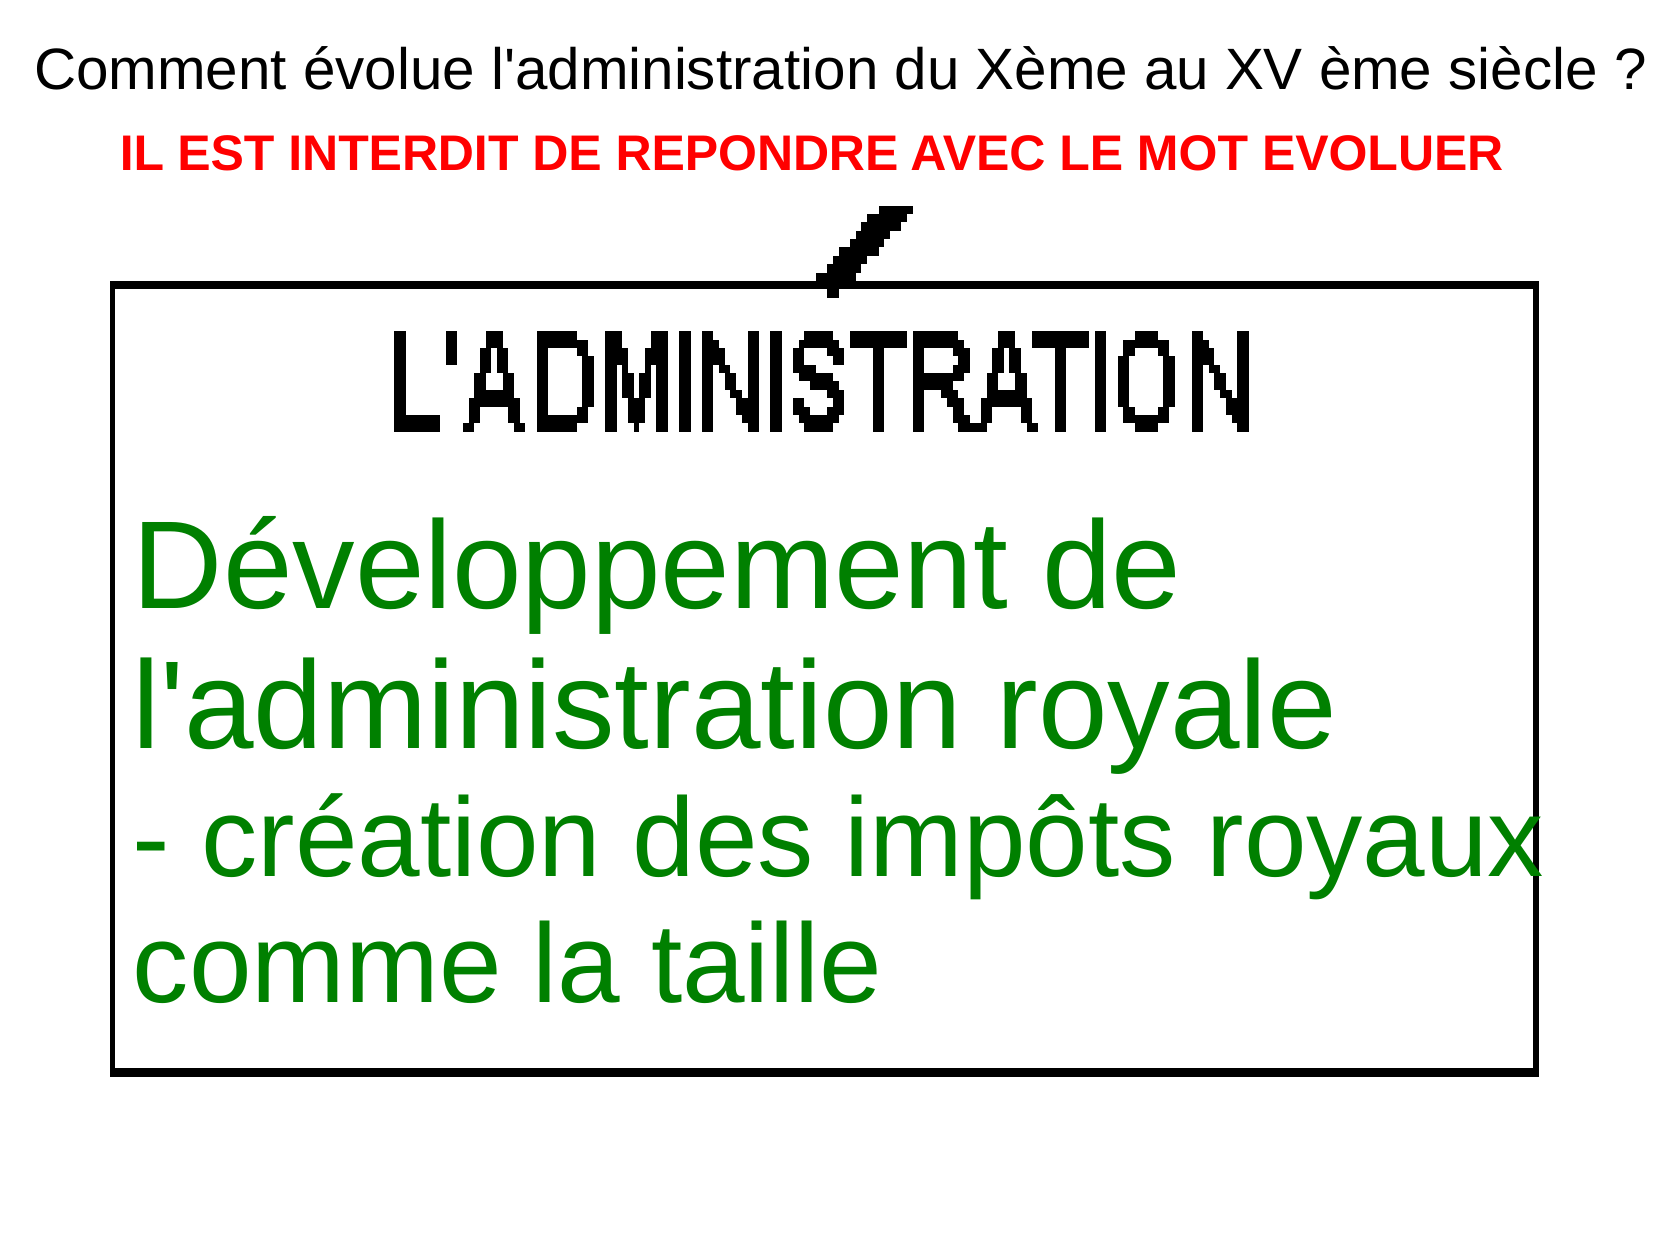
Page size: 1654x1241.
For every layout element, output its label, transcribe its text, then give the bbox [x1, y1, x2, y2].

picture [59, 206, 1625, 1211]
text_box Comment évolue l'administration du Xème au XV ème siècle ? [0, 29, 1654, 110]
text_box IL EST INTERDIT DE REPONDRE AVEC LE MOT EVOLUER [59, 118, 1565, 190]
text_box Développement de l'administration royale - création des impôts royaux comme la taille [118, 488, 1595, 1034]
